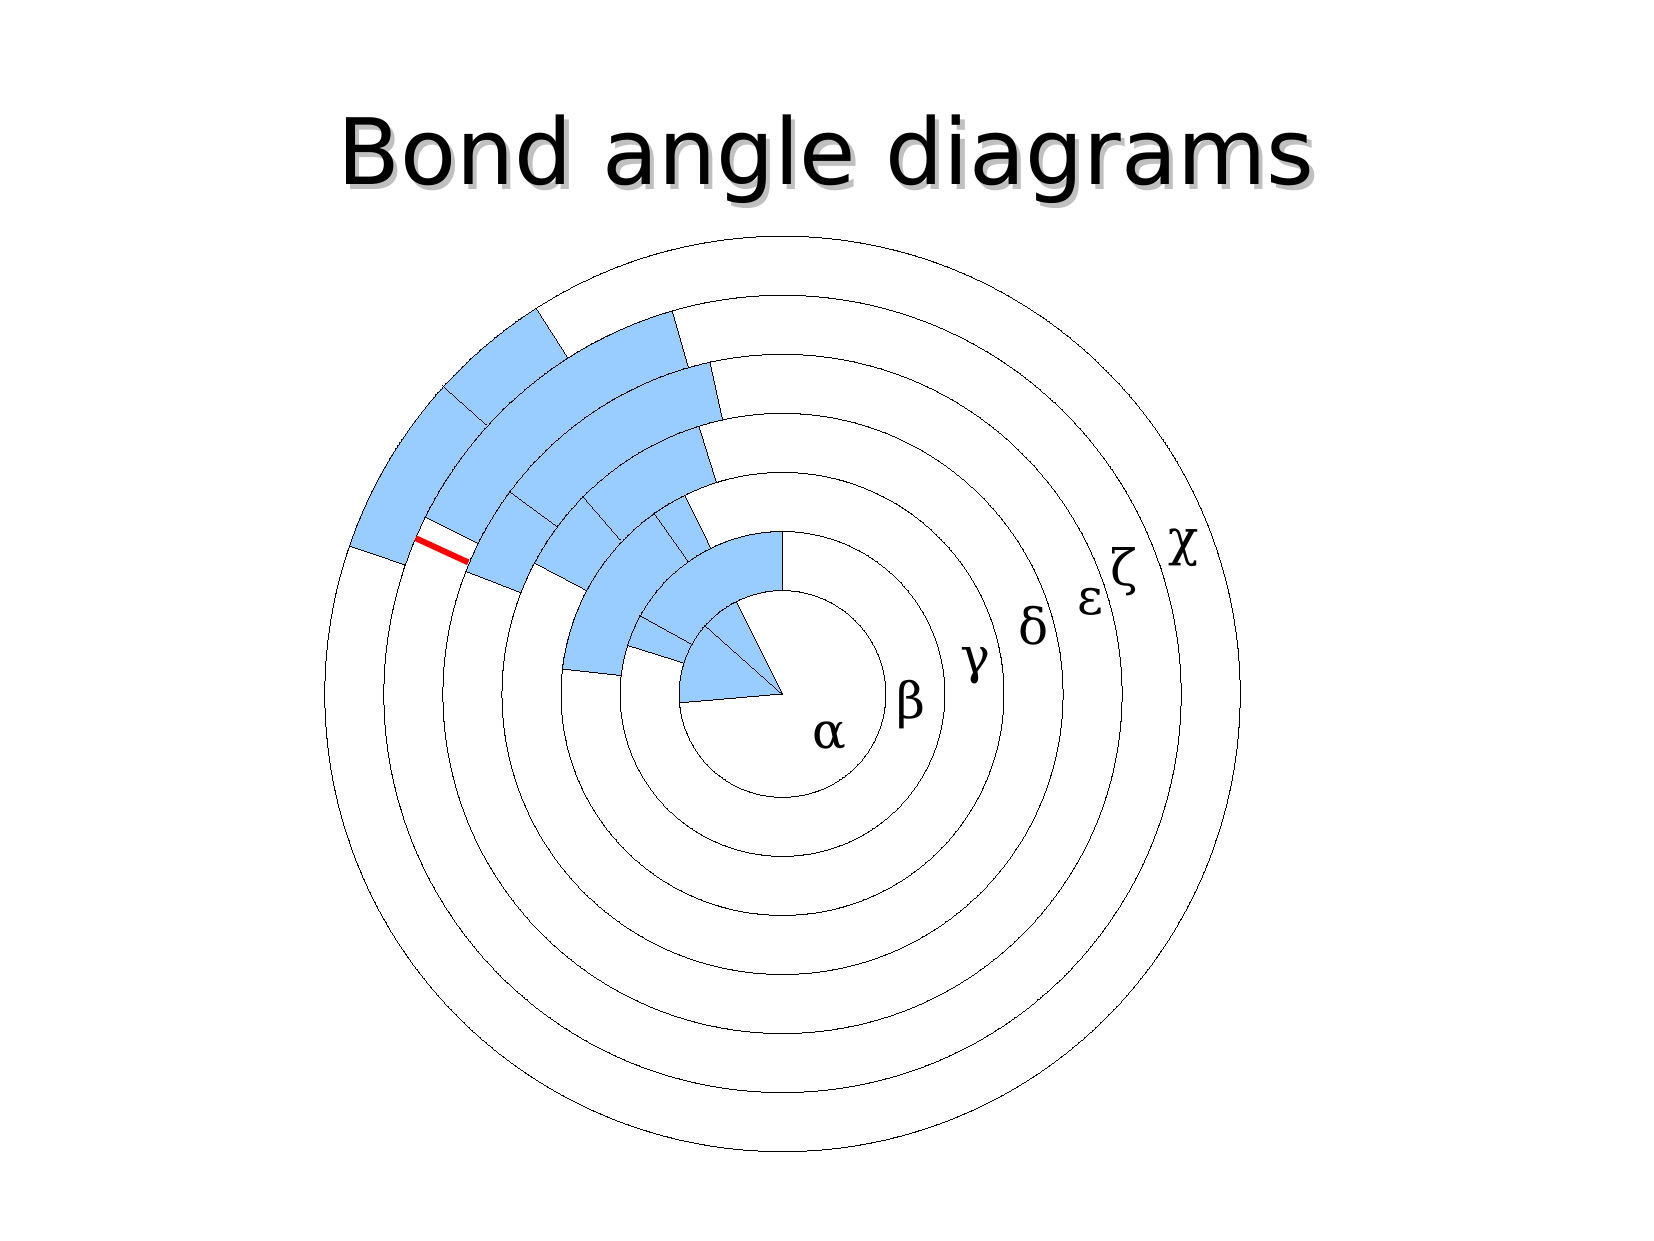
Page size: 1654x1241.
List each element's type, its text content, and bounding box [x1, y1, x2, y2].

text_box ε [1062, 561, 1119, 635]
title Bond angle diagrams [82, 56, 1571, 250]
text_box γ [945, 620, 1005, 694]
text_box [324, 250, 1241, 1152]
text_box β [881, 665, 941, 739]
text_box δ [1003, 590, 1064, 664]
text_box ζ [1095, 531, 1153, 605]
text_box α [797, 694, 861, 768]
text_box χ [1153, 501, 1214, 576]
